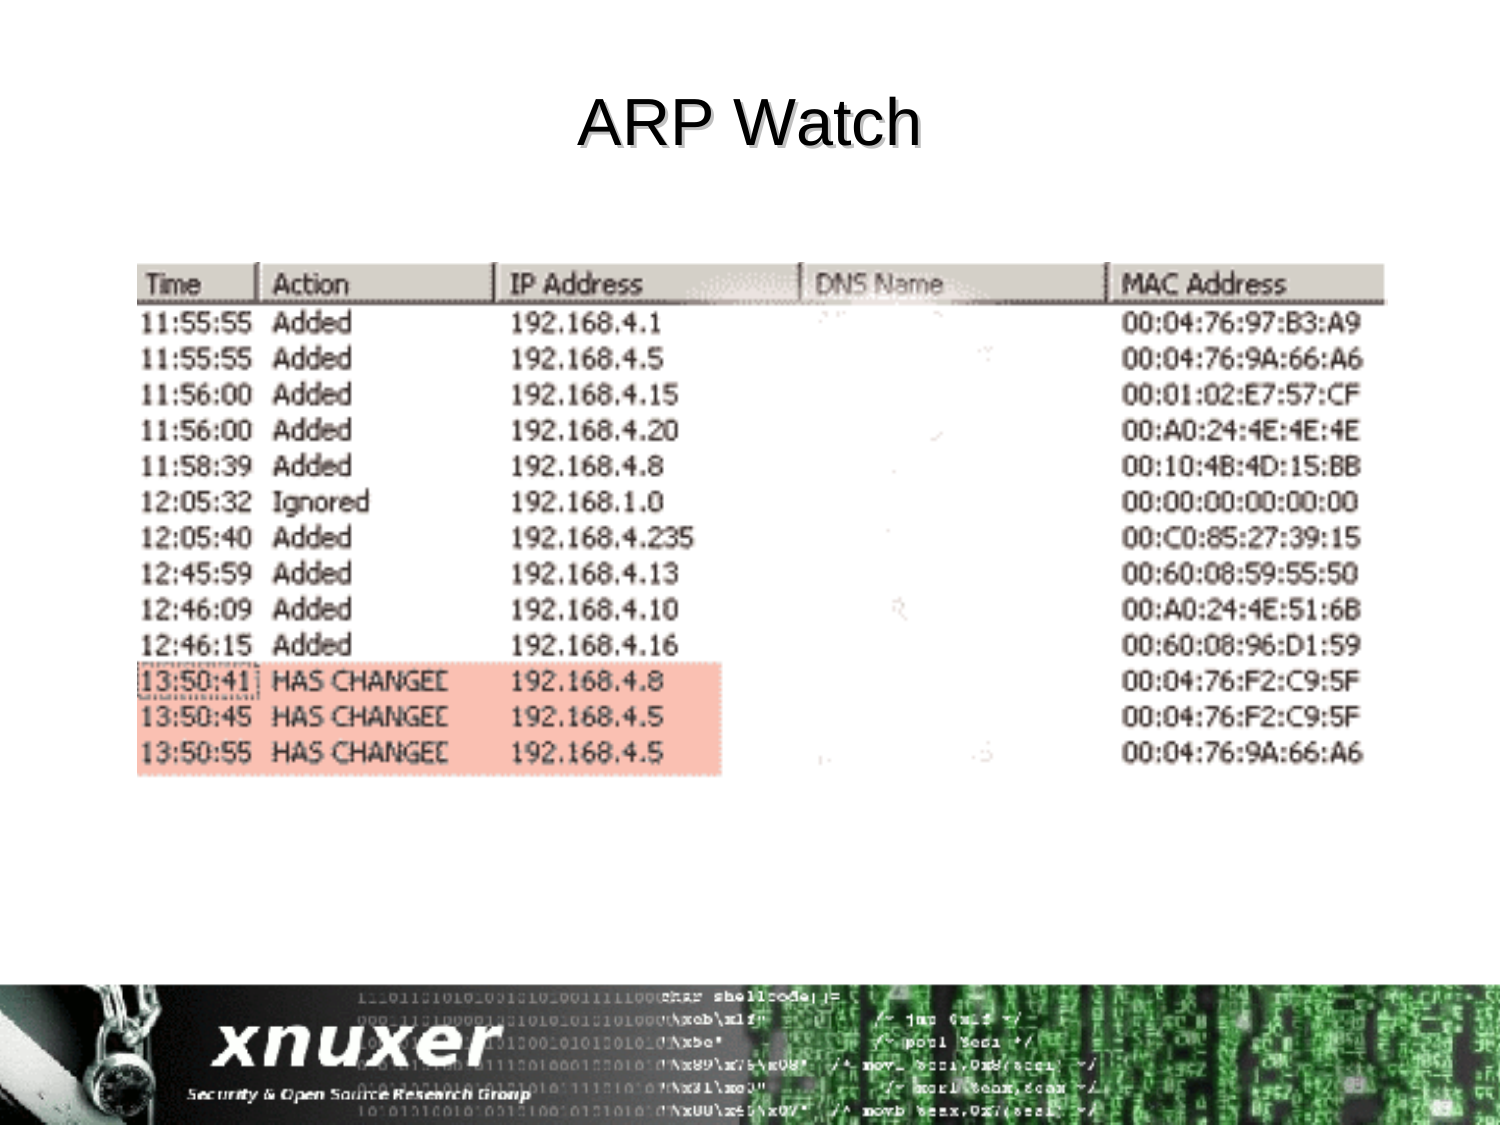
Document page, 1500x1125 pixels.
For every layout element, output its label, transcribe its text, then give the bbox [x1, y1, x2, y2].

picture [0, 0, 1500, 1125]
title ARP Watch [75, 45, 1426, 201]
